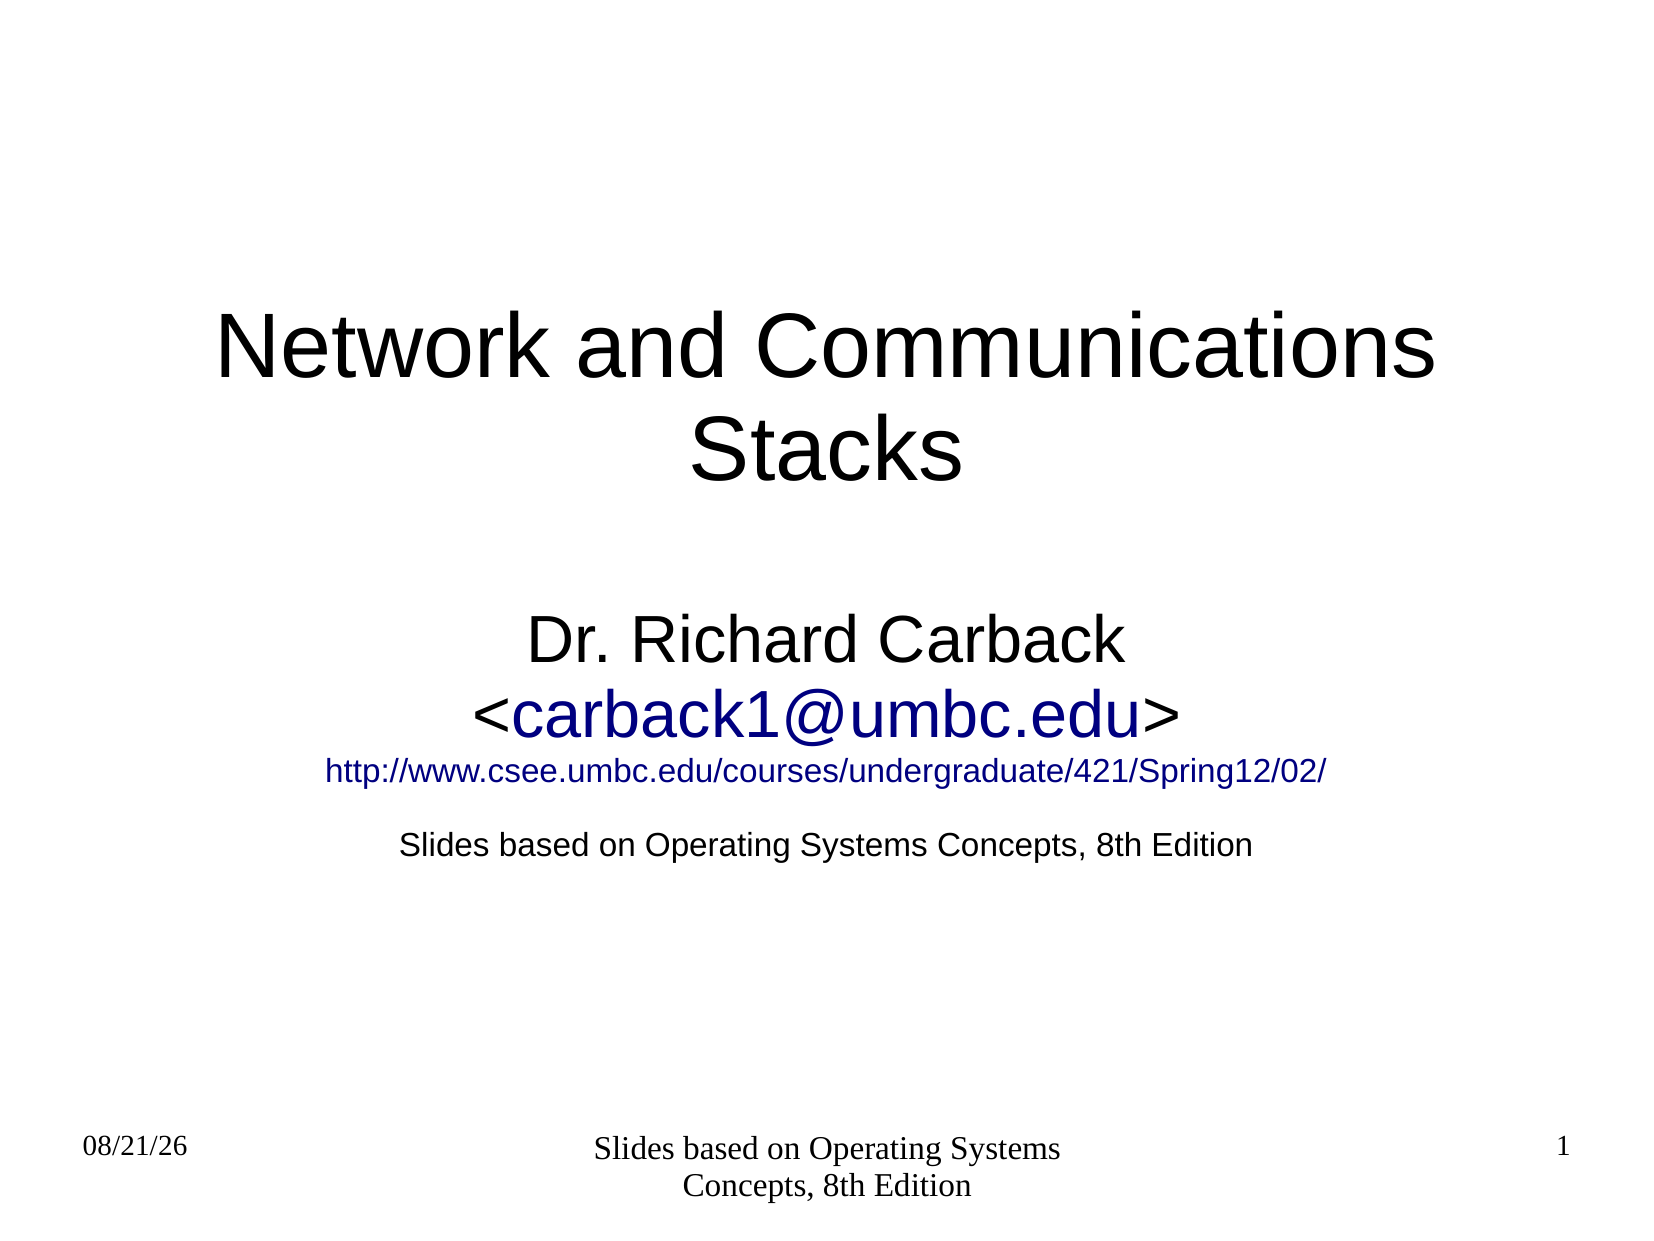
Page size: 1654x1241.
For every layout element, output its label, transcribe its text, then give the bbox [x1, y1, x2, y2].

subtitle Network and Communications Stacks Dr. Richard Carback <carback1@umbc.edu> http://www.csee.umbc.edu/courses/undergraduate/421/Spring12/02/ Slides based on Operating Systems Concepts, 8th Edition [82, 49, 1571, 1109]
